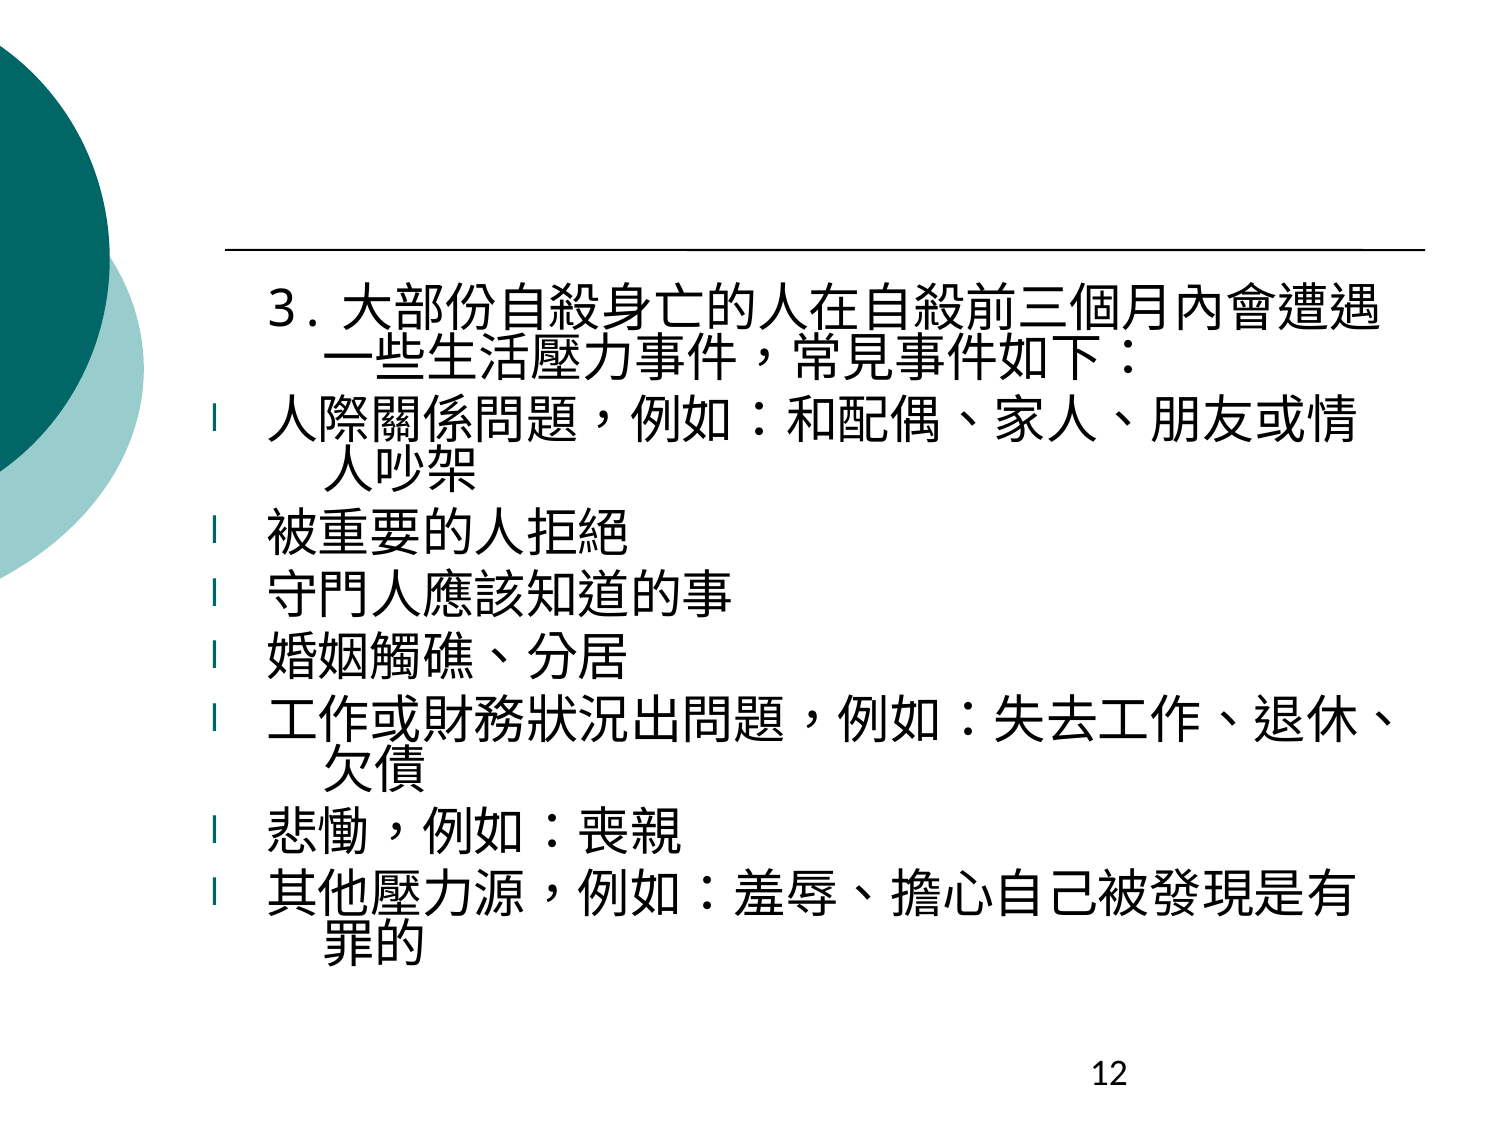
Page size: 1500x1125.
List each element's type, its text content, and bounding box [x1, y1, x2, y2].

text_box 12 [1074, 1025, 1426, 1101]
list 3.大部份自殺身亡的人在自殺前三個月內會遭遇一些生活壓力事件，常見事件如下： 人際關係問題，例如：和配偶、家人、朋友或情人吵架 被重要的人拒絕 守門人應該知道的事 婚姻觸礁、分居 工作或財務狀況出問題，例如：失去工作、退休、欠債 悲慟，例如：喪親 其他壓力源，例如：羞辱、擔心自己被發現是有罪的 [194, 278, 1424, 1024]
